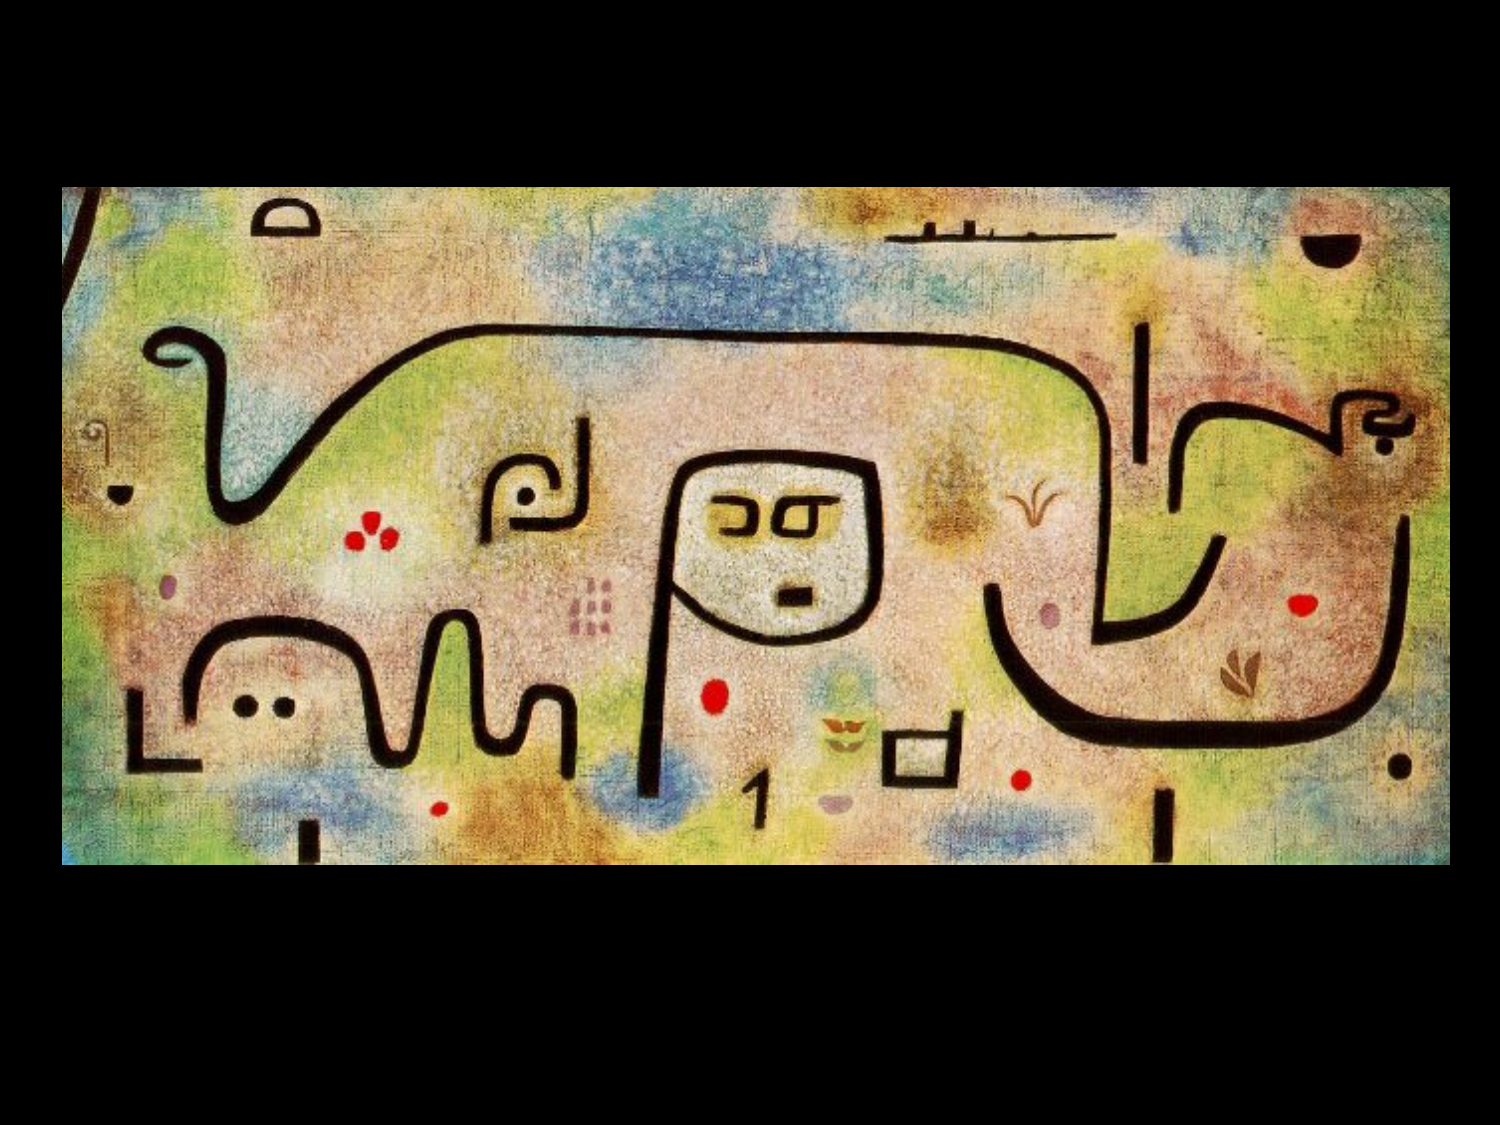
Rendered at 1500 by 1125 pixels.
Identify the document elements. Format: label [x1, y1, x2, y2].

picture [62, 187, 1450, 865]
